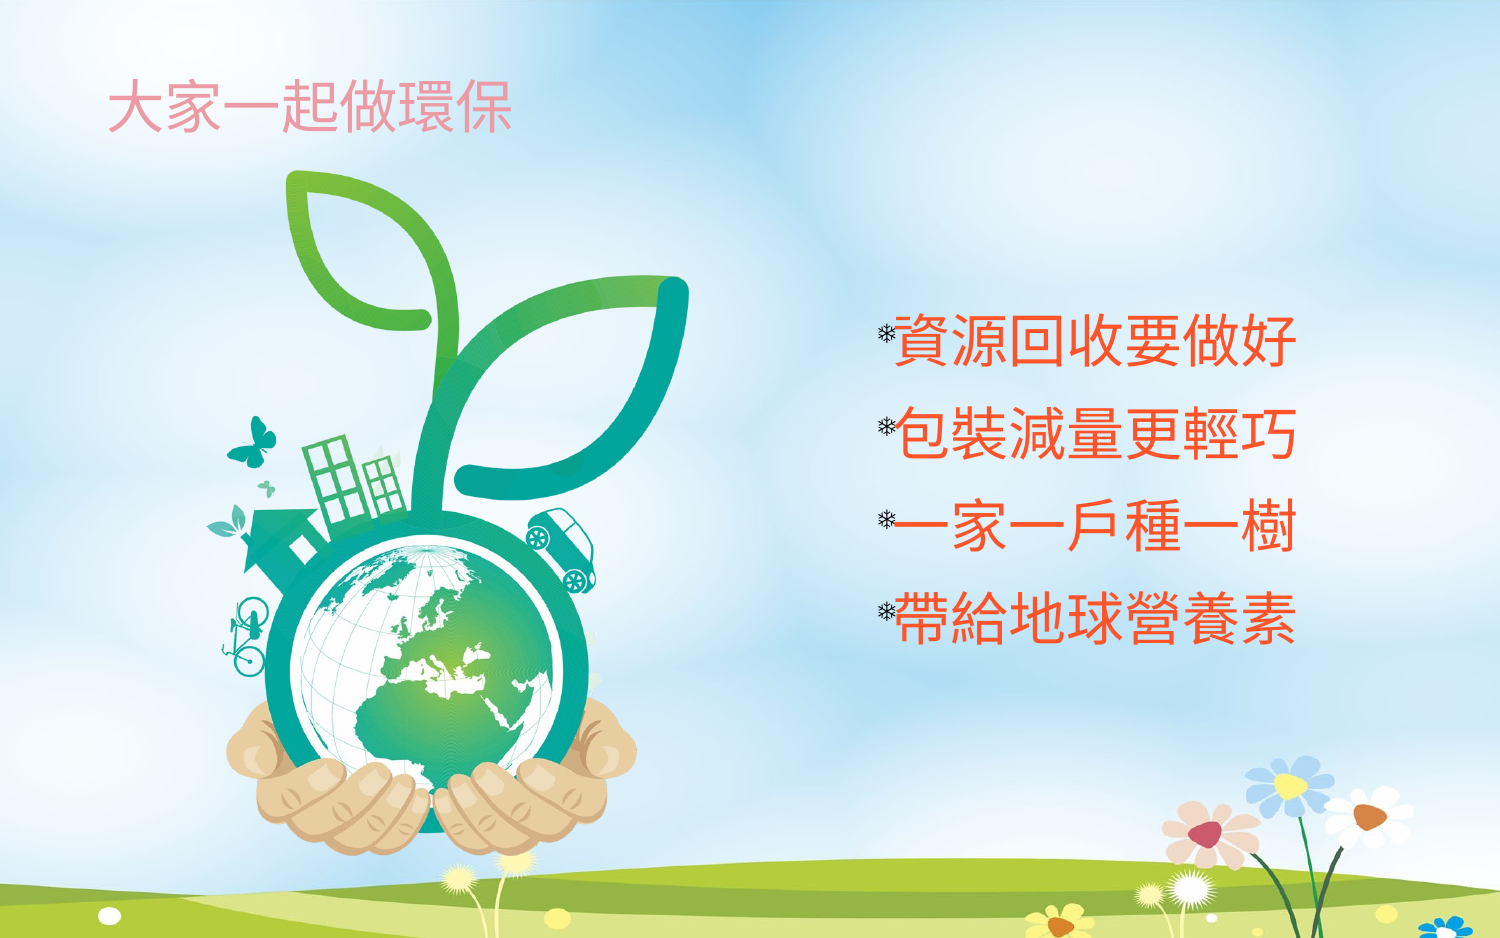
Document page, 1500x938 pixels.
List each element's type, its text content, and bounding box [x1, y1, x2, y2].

picture [0, 0, 1500, 938]
title 大家一起做環保 [88, 29, 532, 178]
list 資源回收要做好 包裝減量更輕巧 一家一戶種一樹 帶給地球營養素 [872, 295, 1447, 680]
